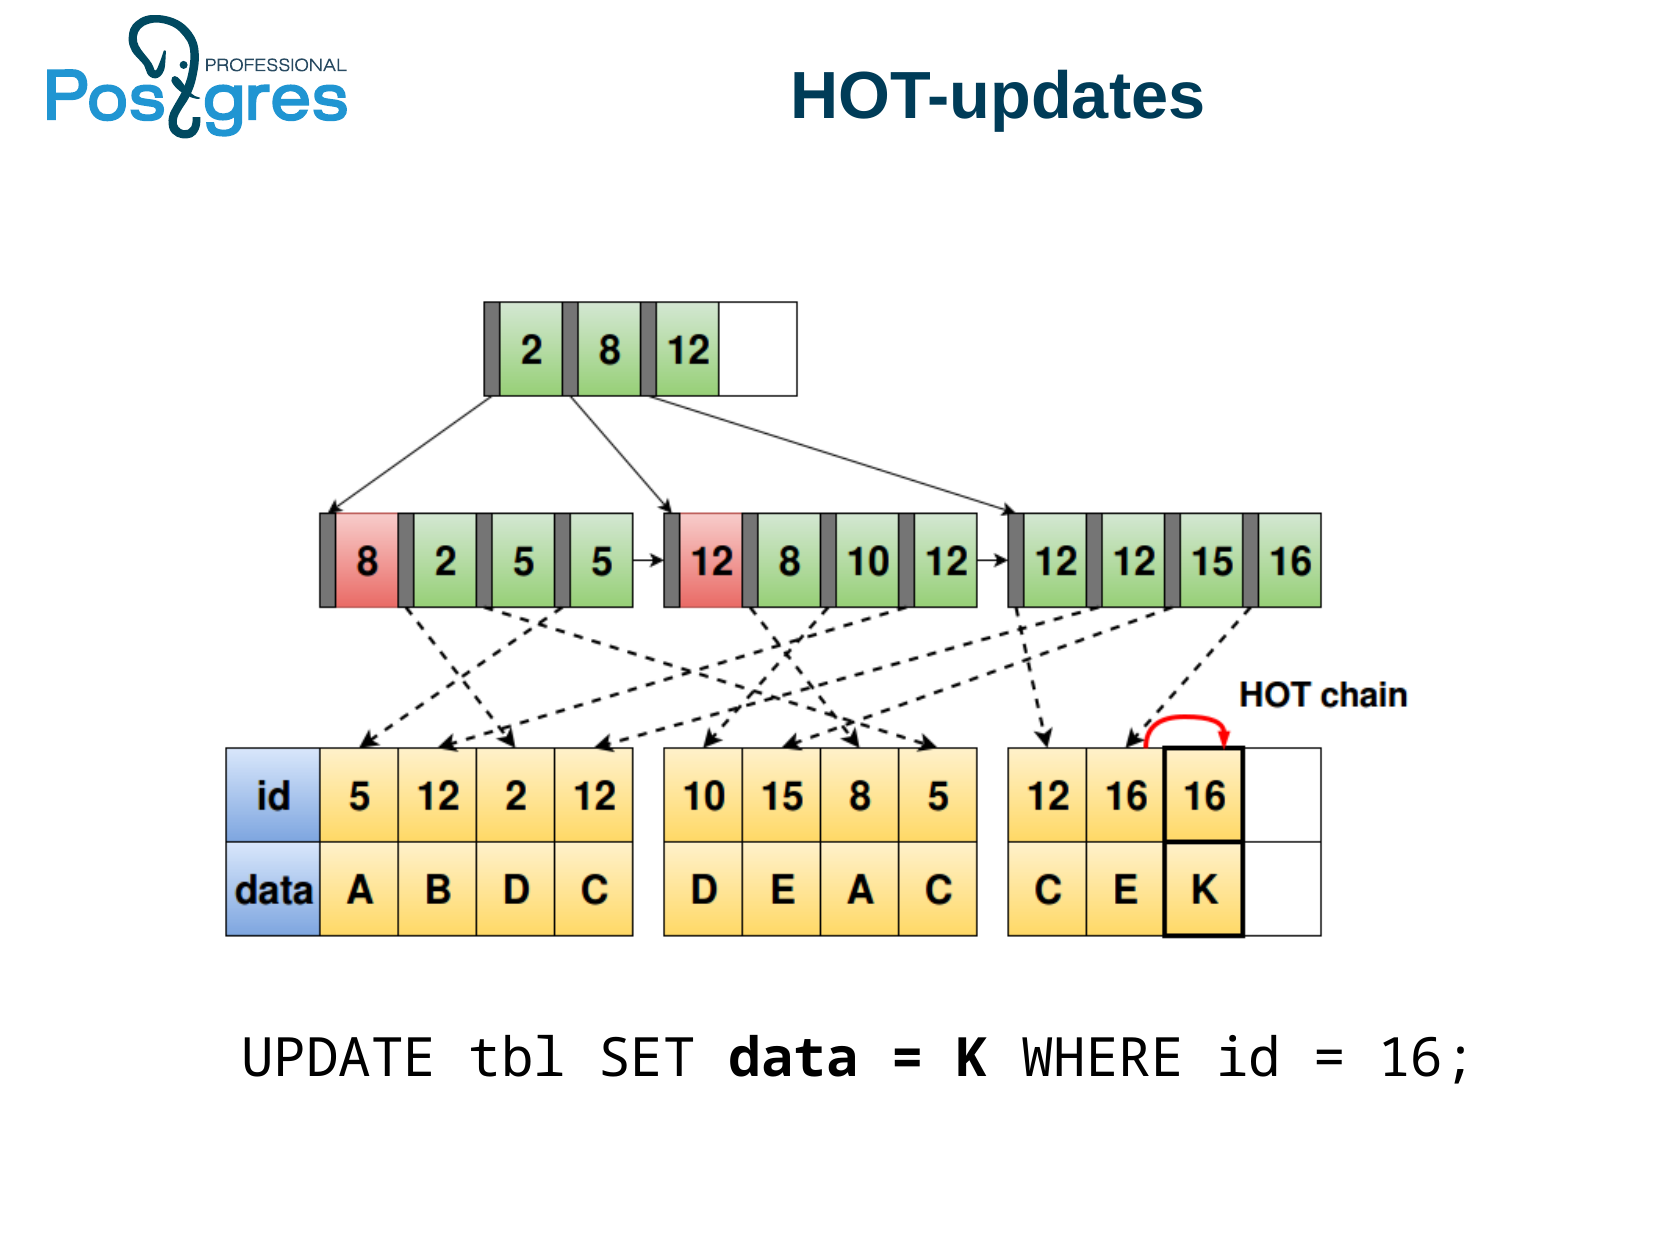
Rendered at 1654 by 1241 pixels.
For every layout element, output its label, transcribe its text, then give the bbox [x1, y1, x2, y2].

title HOT-updates [389, 49, 1607, 142]
text_box UPDATE tbl SET data = K WHERE id = 16; [170, 1018, 1484, 1221]
picture [224, 300, 1430, 940]
